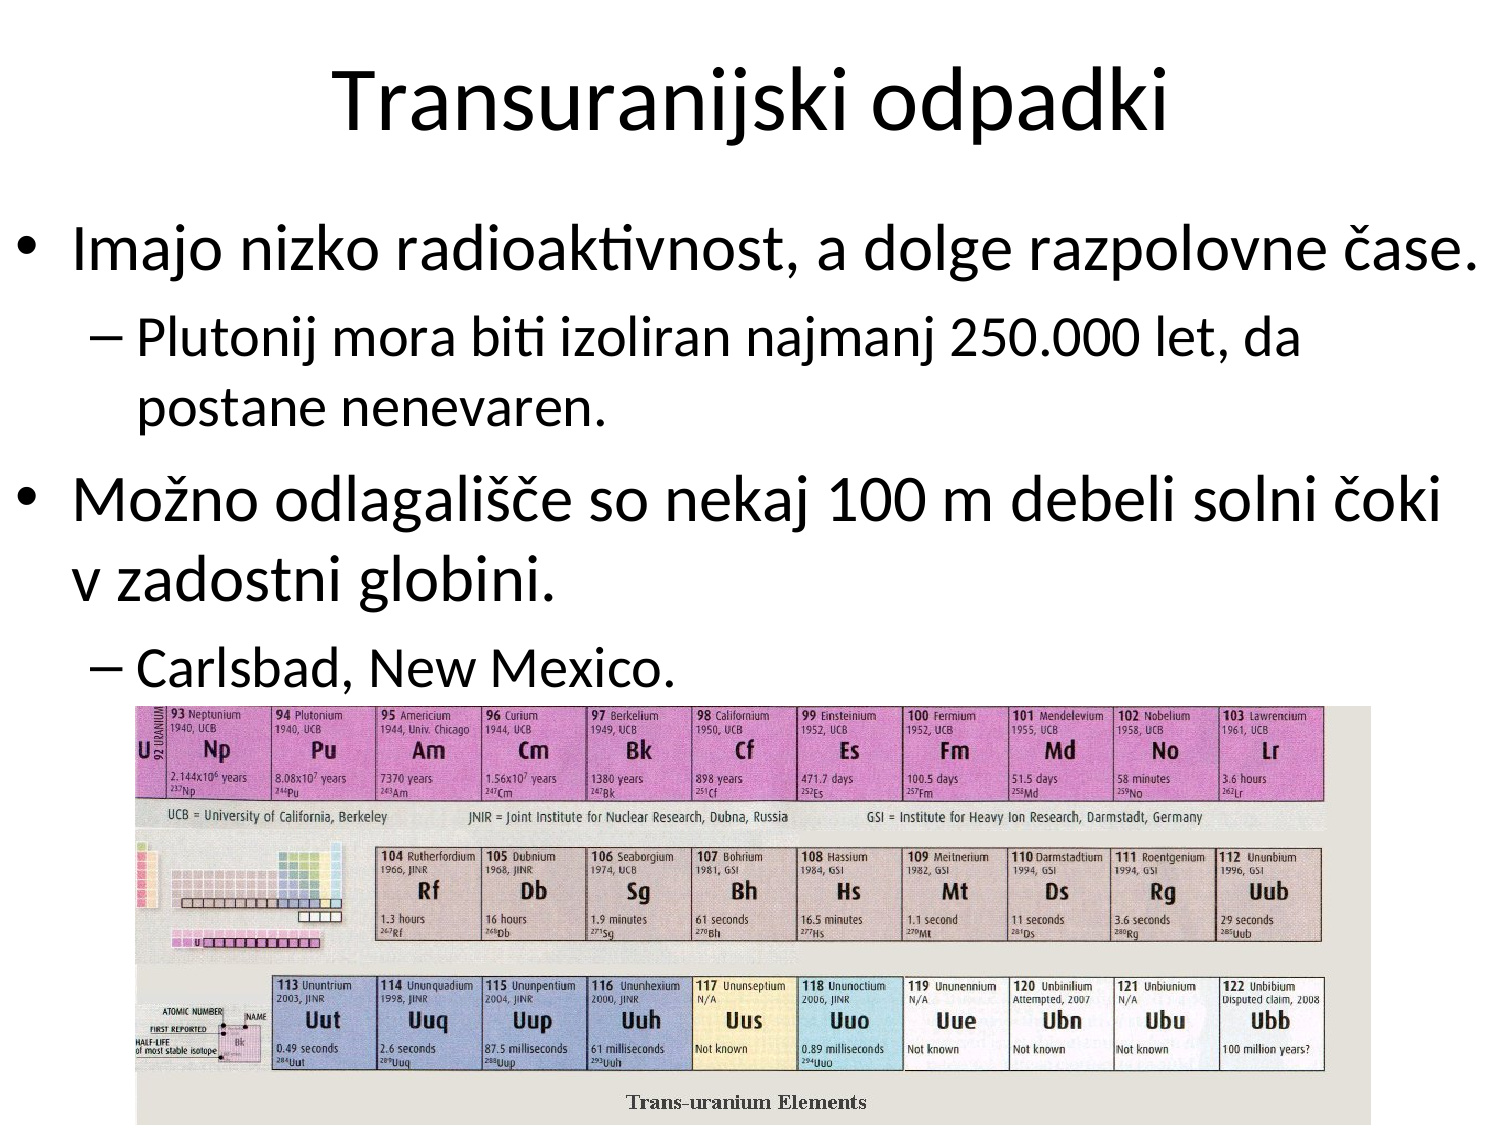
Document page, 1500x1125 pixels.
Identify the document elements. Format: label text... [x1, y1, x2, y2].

picture [135, 706, 1371, 1125]
text_box Transuranijski odpadki [76, 0, 1427, 188]
text_box Imajo nizko radioaktivnost, a dolge razpolovne čase. Plutonij mora biti izoliran najmanj 250.000 let, da postane nenevaren. Možno odlagališče so nekaj 100 m debeli solni čoki v zadostni globini. Carlsbad, New Mexico. [0, 196, 1500, 1006]
